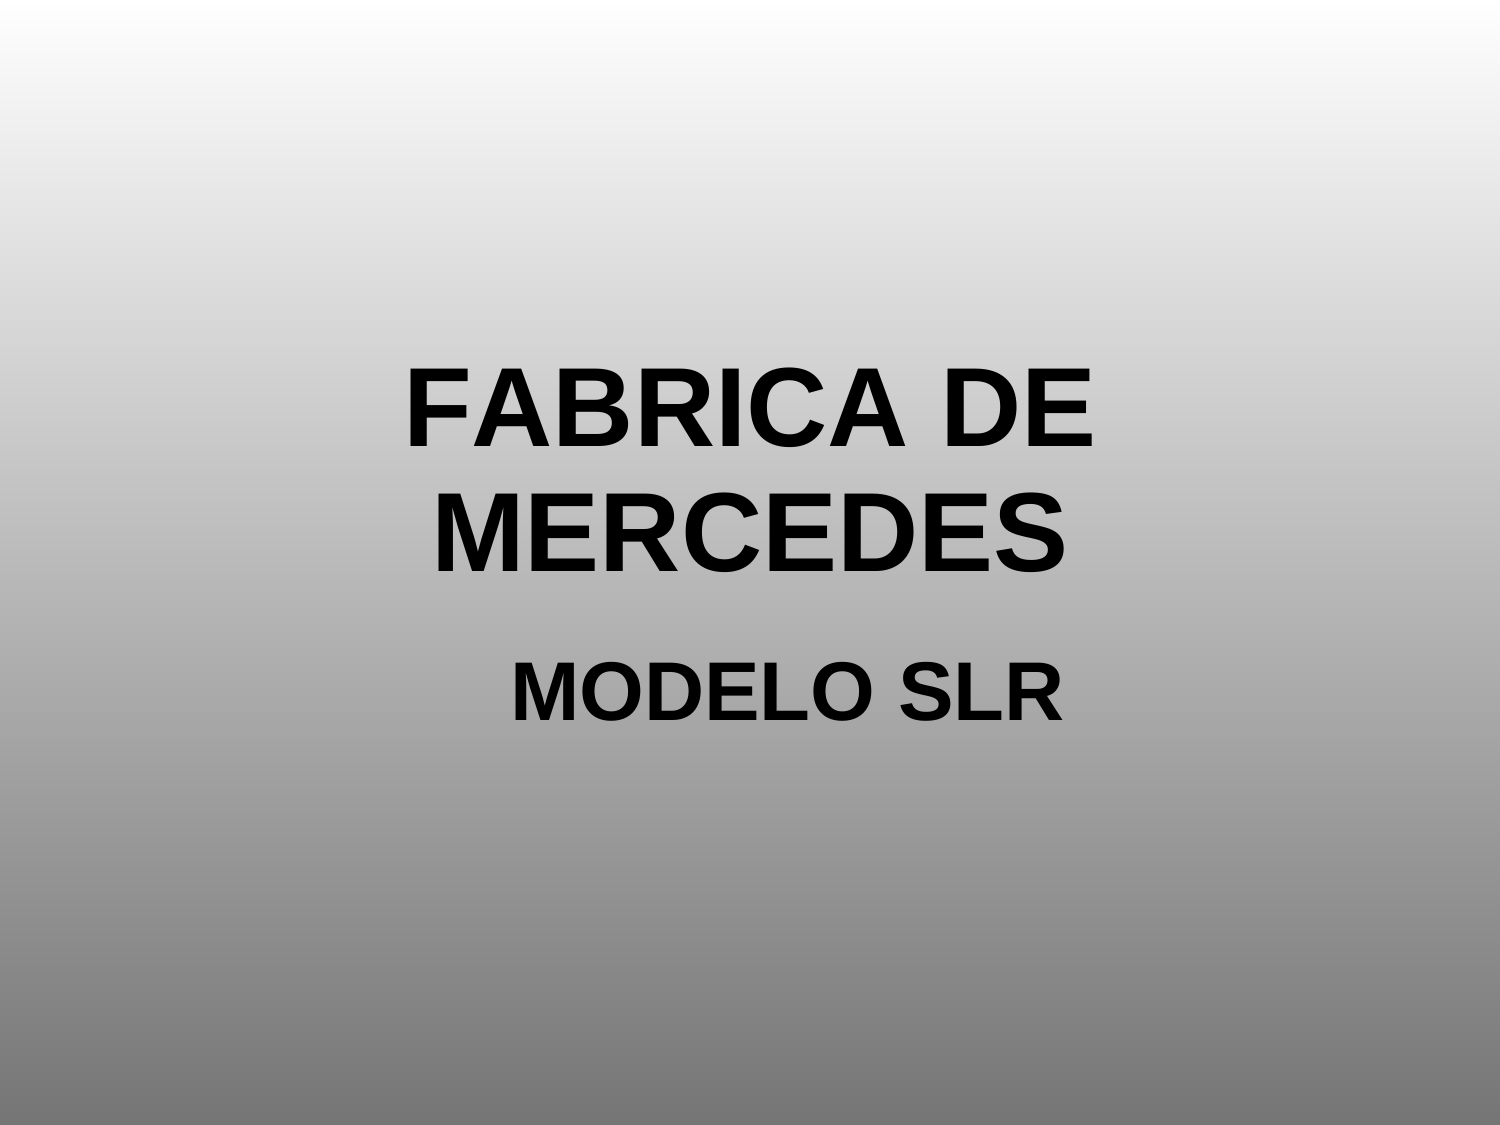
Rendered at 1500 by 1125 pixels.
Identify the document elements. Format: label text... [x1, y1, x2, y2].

title FABRICA DE MERCEDES [112, 327, 1388, 613]
subtitle MODELO SLR [225, 637, 1276, 926]
